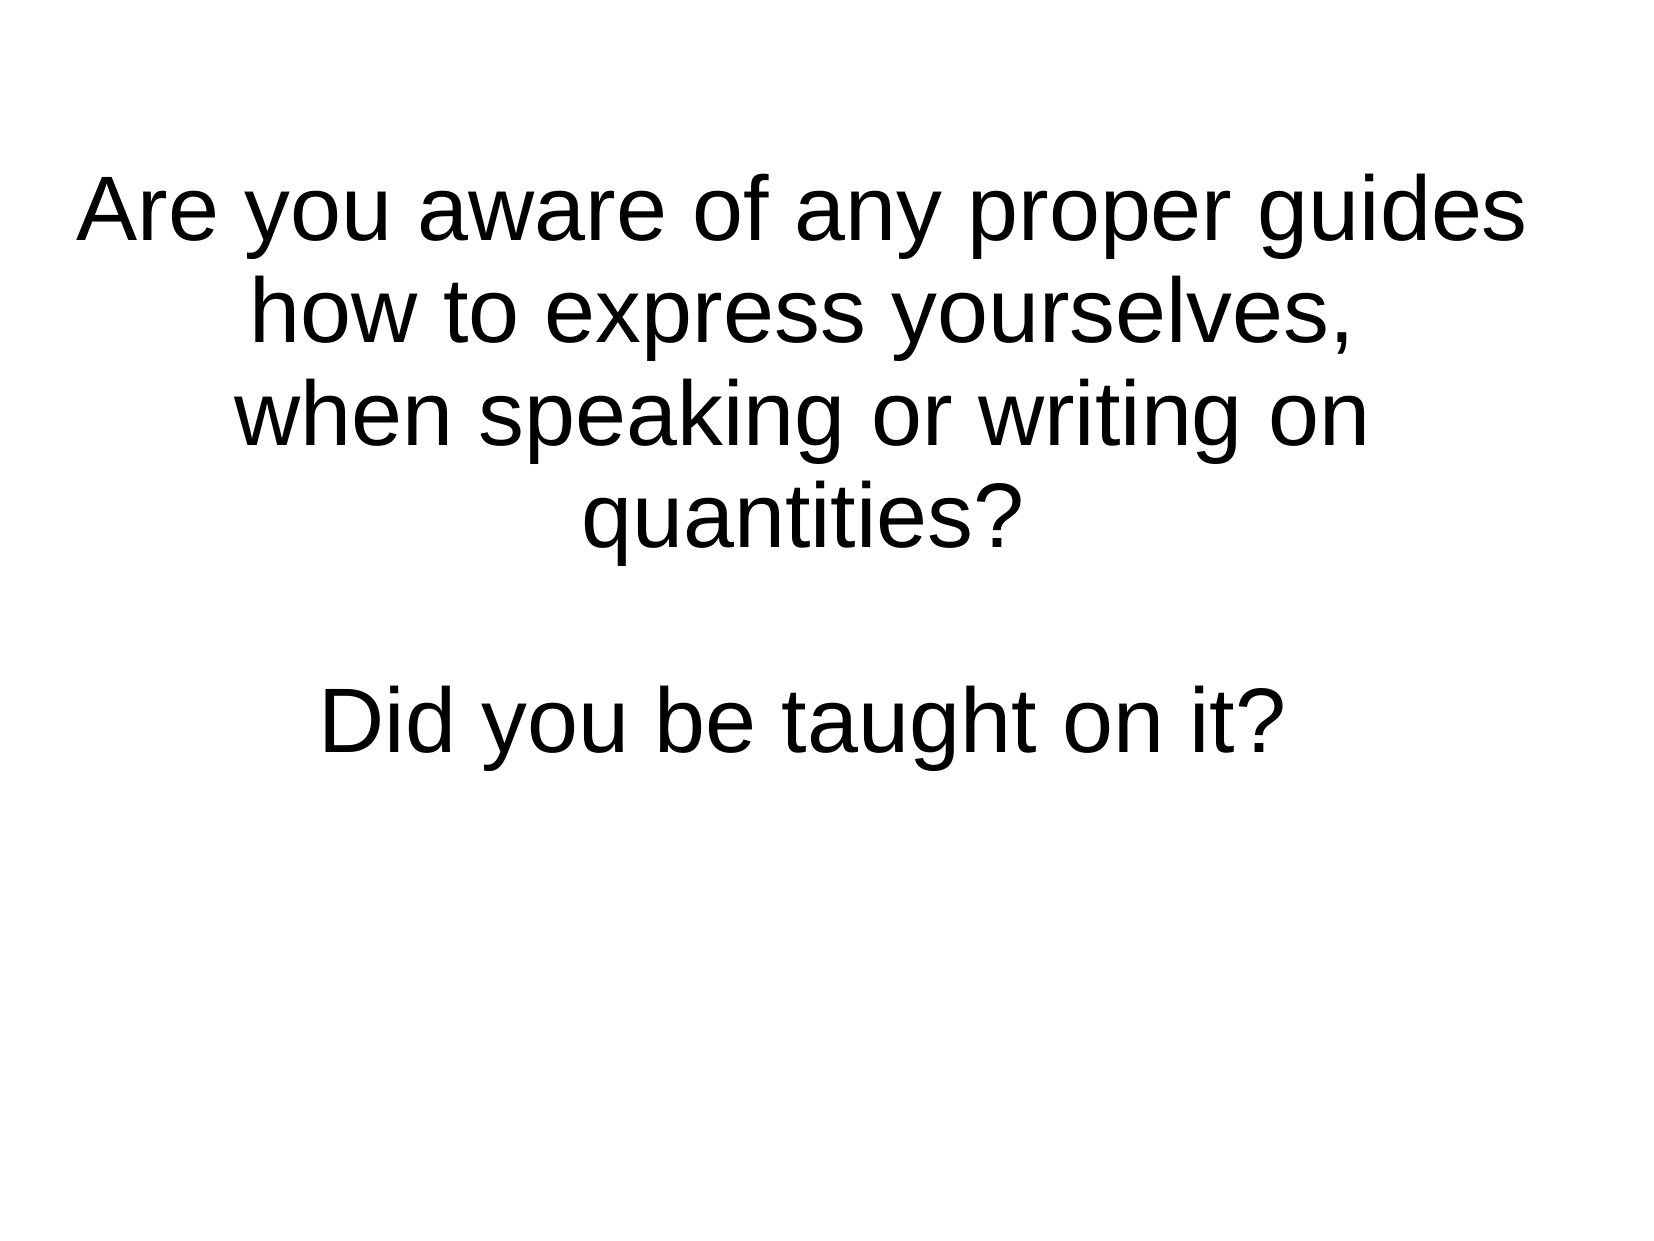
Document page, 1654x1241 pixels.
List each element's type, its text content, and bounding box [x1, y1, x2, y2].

title Are you aware of any proper guides how to express yourselves, when speaking or writing on quantities? Did you be taught on it? [59, 157, 1548, 773]
